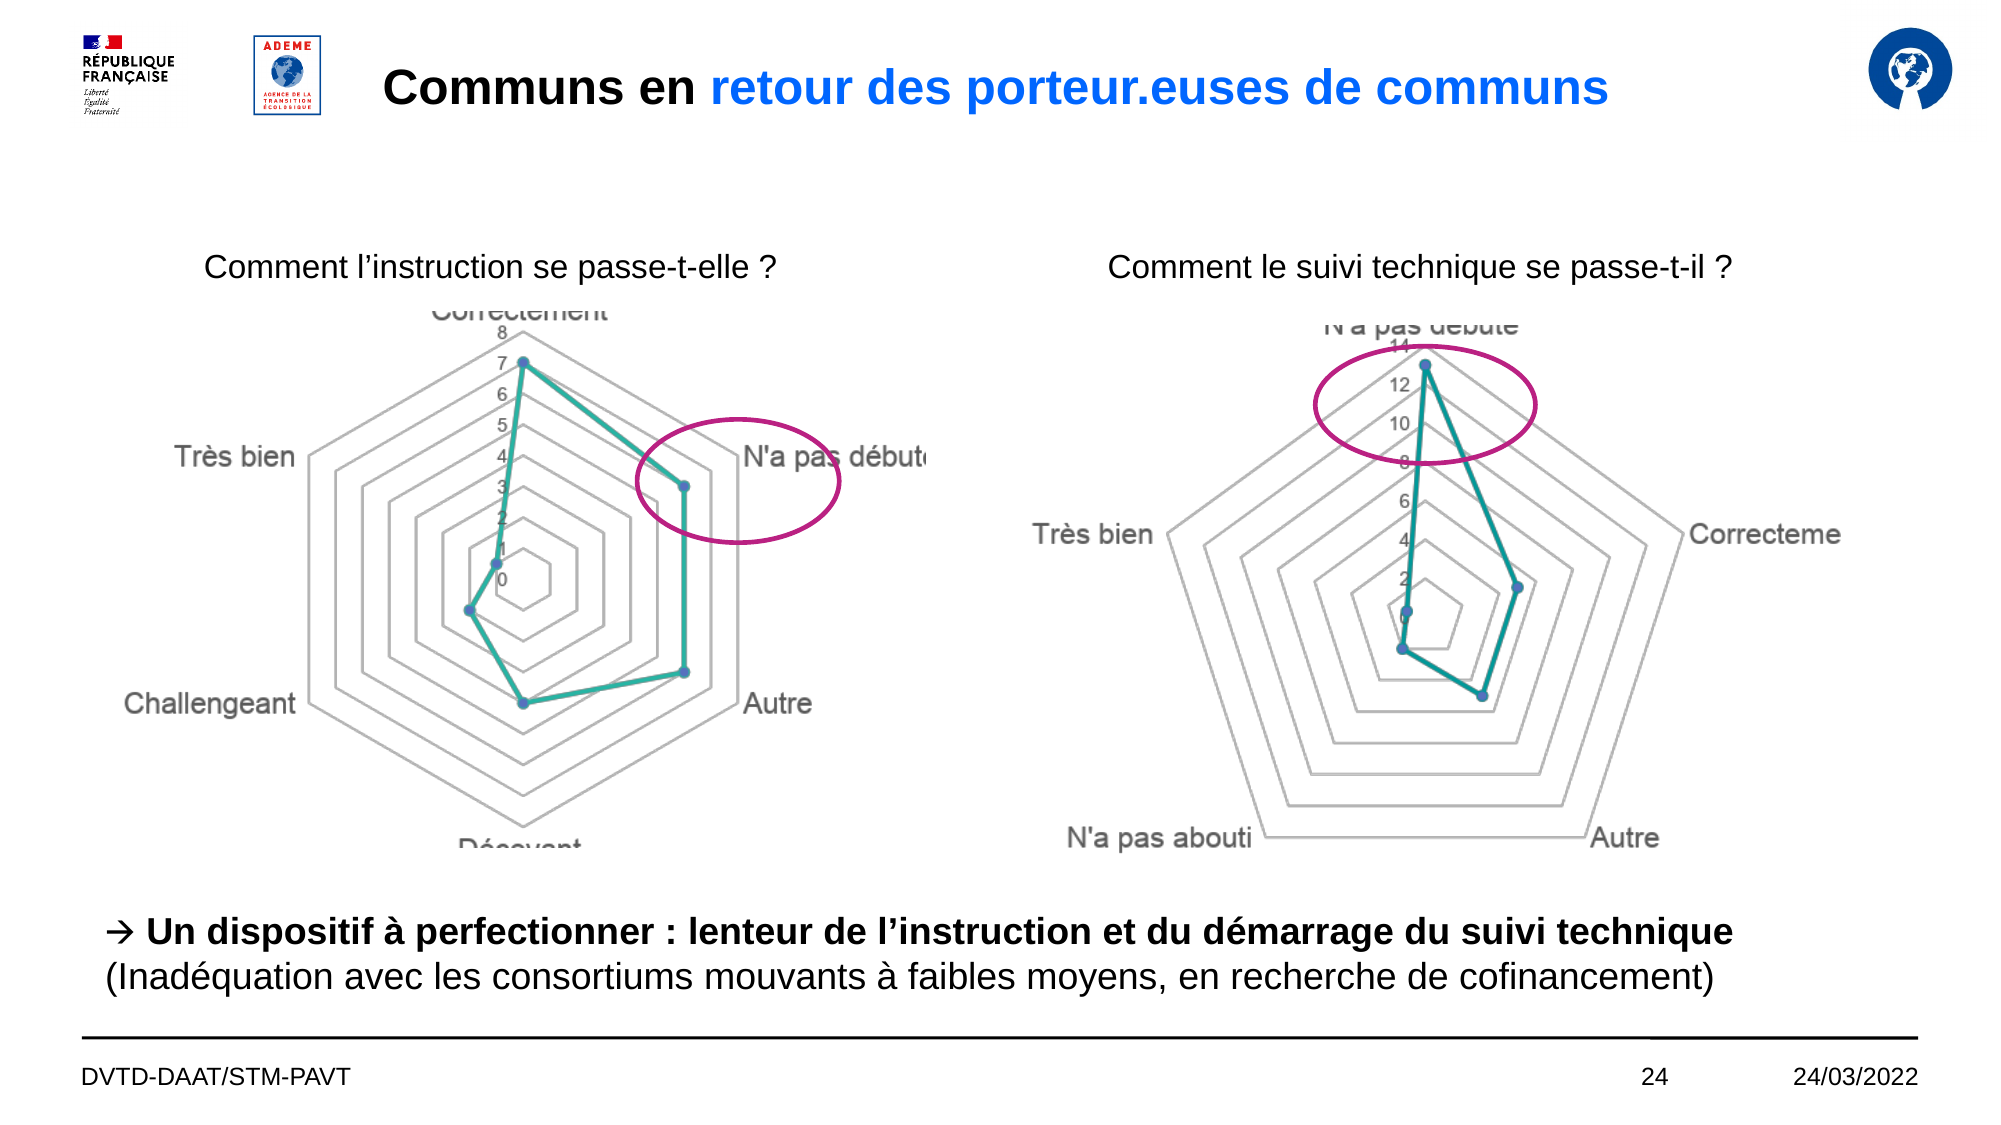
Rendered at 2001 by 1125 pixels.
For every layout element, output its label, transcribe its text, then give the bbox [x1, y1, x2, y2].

slide_number 24/03/2022 [1746, 1045, 1935, 1105]
picture [121, 311, 926, 848]
text_box Comment l’instruction se passe-t-elle ? [141, 237, 850, 293]
picture [69, 21, 188, 128]
footer DVTD-DAAT/STM-PAVT [65, 1045, 737, 1105]
text_box 🡪 Un dispositif à perfectionner : lenteur de l’instruction et du démarrage du suivi technique (Inadéquation avec les consortiums mouvants à faibles moyens, en recherche de cofinancement) [90, 899, 1931, 1005]
picture [244, 26, 330, 124]
picture [1840, 0, 1987, 142]
text_box Comment le suivi technique se passe-t-il ? [1071, 237, 1780, 293]
text_box Communs en retour des porteur.euses de communs [353, 19, 1834, 123]
picture [1010, 325, 1841, 910]
slide_number <number> [1566, 1045, 1684, 1105]
